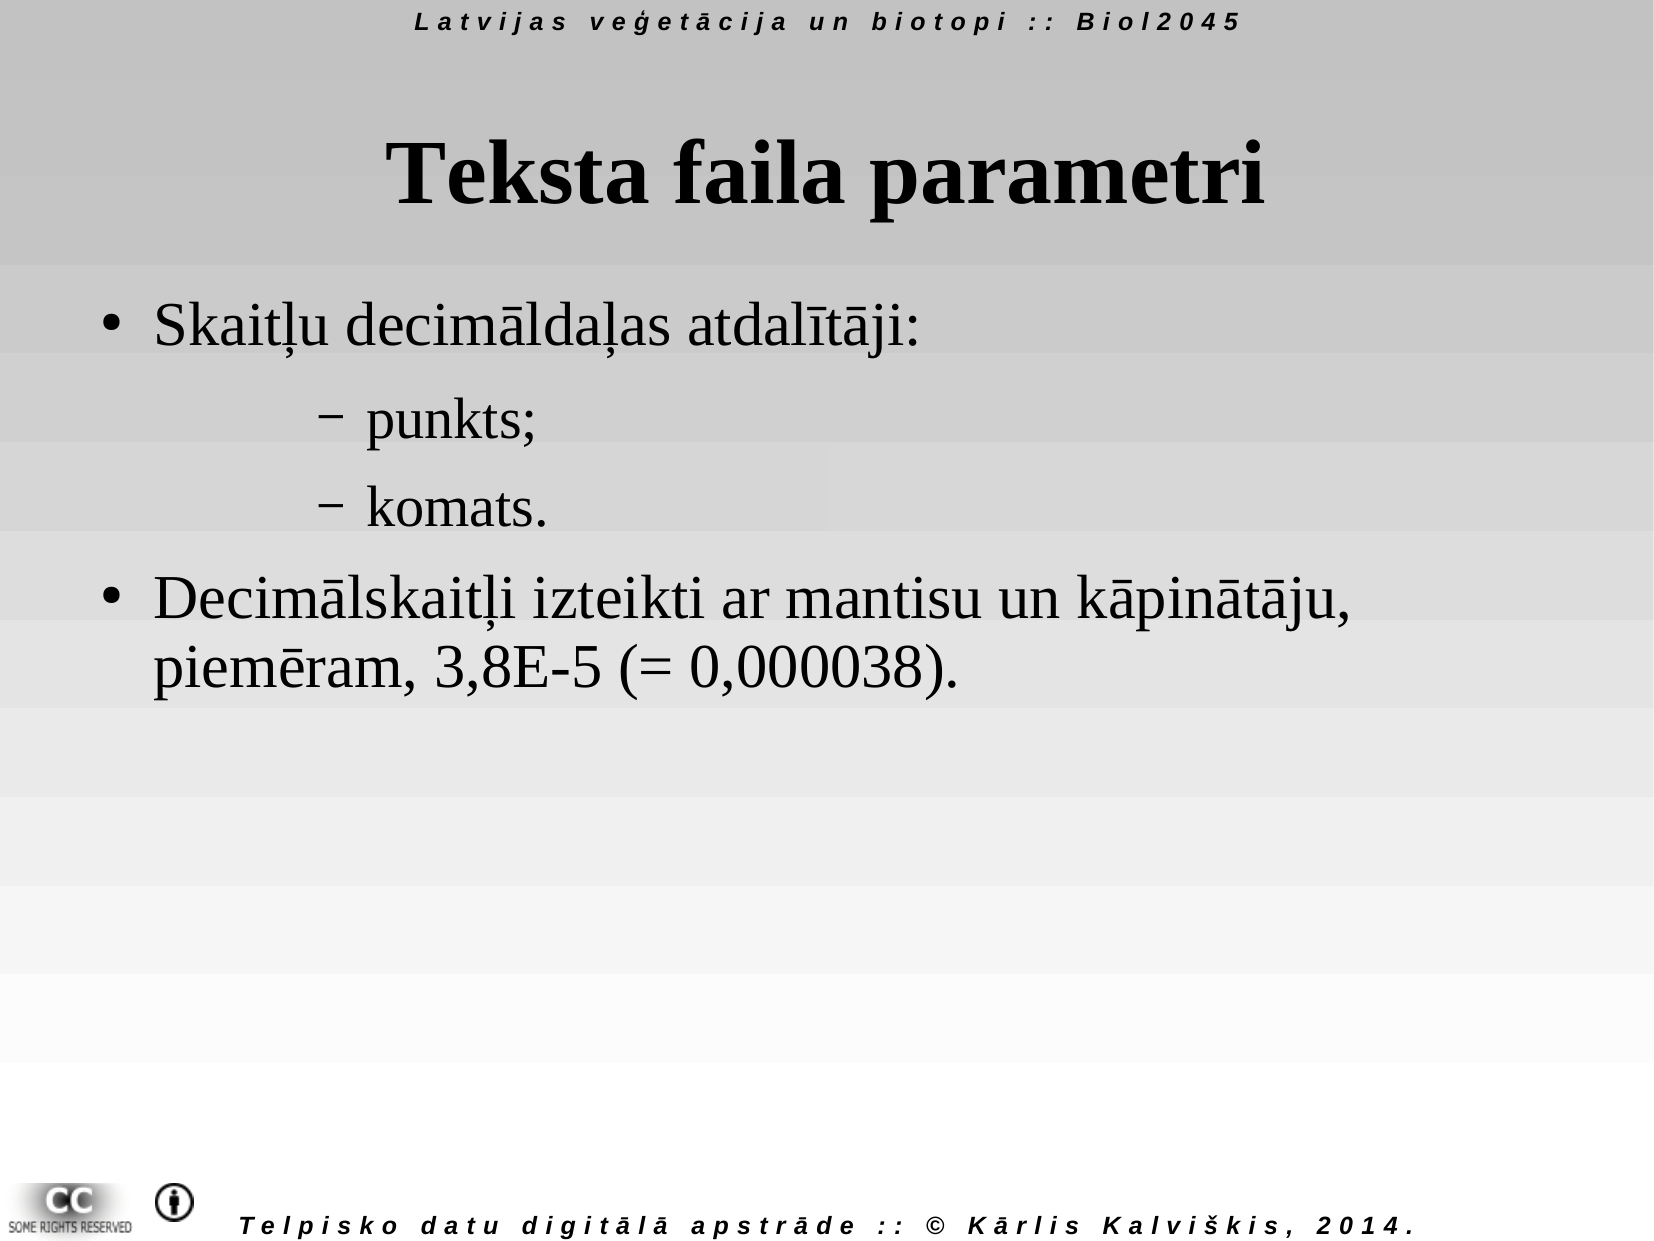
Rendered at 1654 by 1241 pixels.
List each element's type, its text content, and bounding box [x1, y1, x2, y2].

title Teksta faila parametri [29, 49, 1625, 296]
list Skaitļu decimāldaļas atdalītāji: punkts; komats. Decimālskaitļi izteikti ar mantisu un kāpinātāju, piemēram, 3,8E-5 (= 0,000038). [82, 289, 1571, 1098]
picture [0, 0, 1654, 1241]
